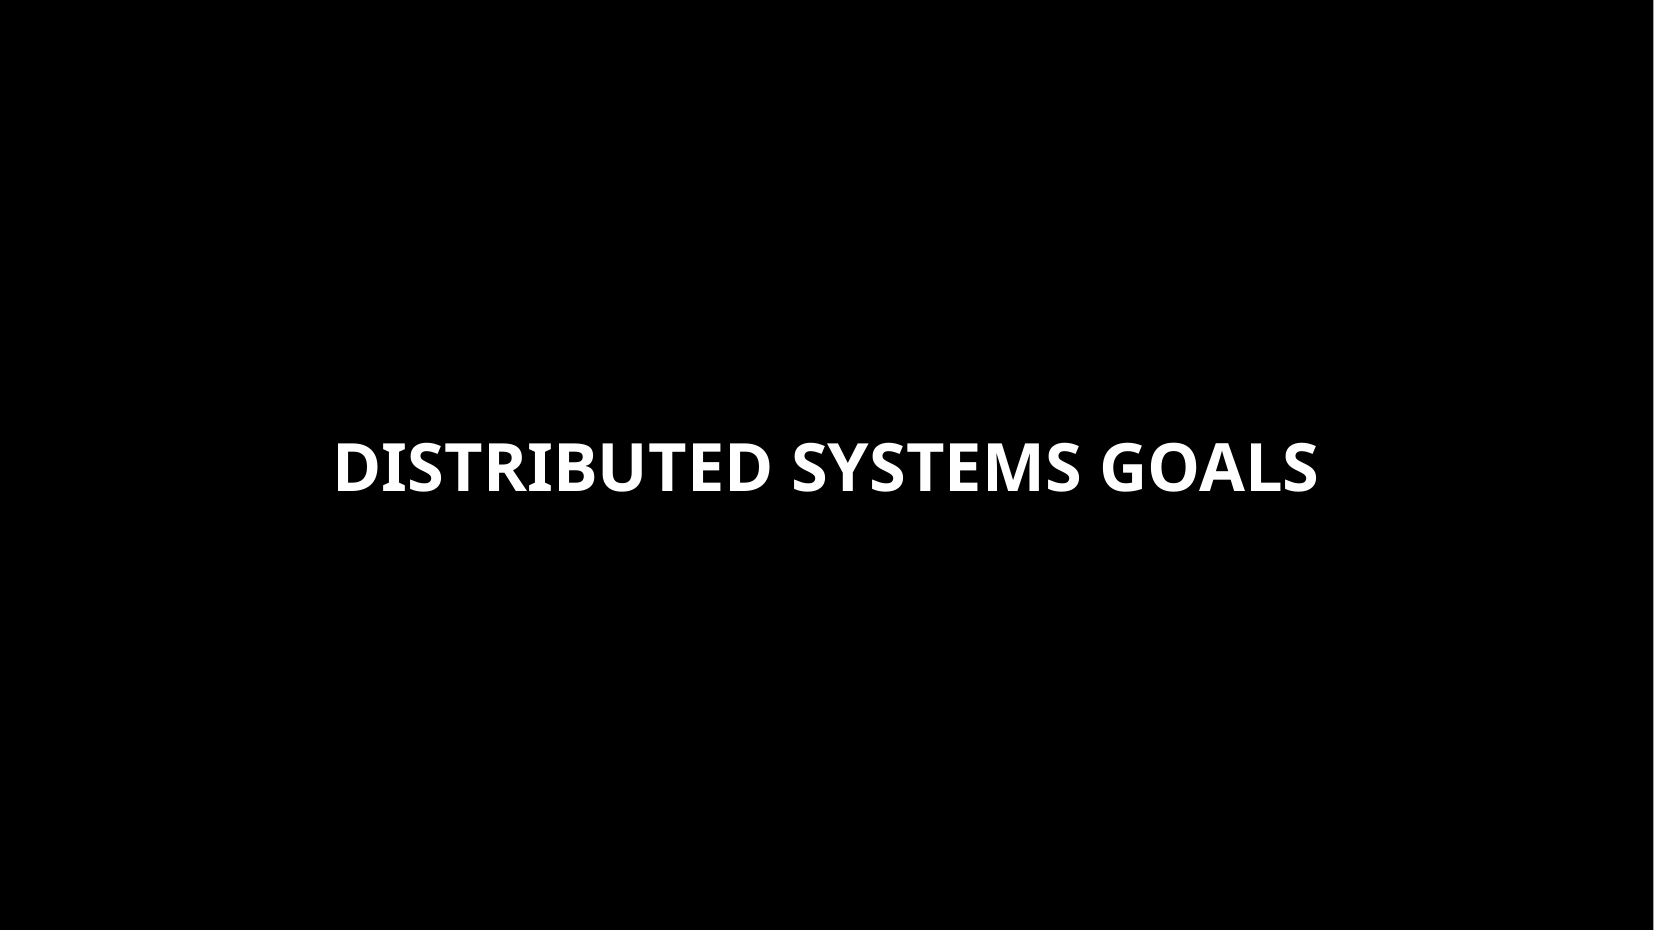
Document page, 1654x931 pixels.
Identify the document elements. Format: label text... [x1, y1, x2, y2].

subtitle DISTRIBUTED SYSTEMS GOALS [82, 105, 1571, 825]
